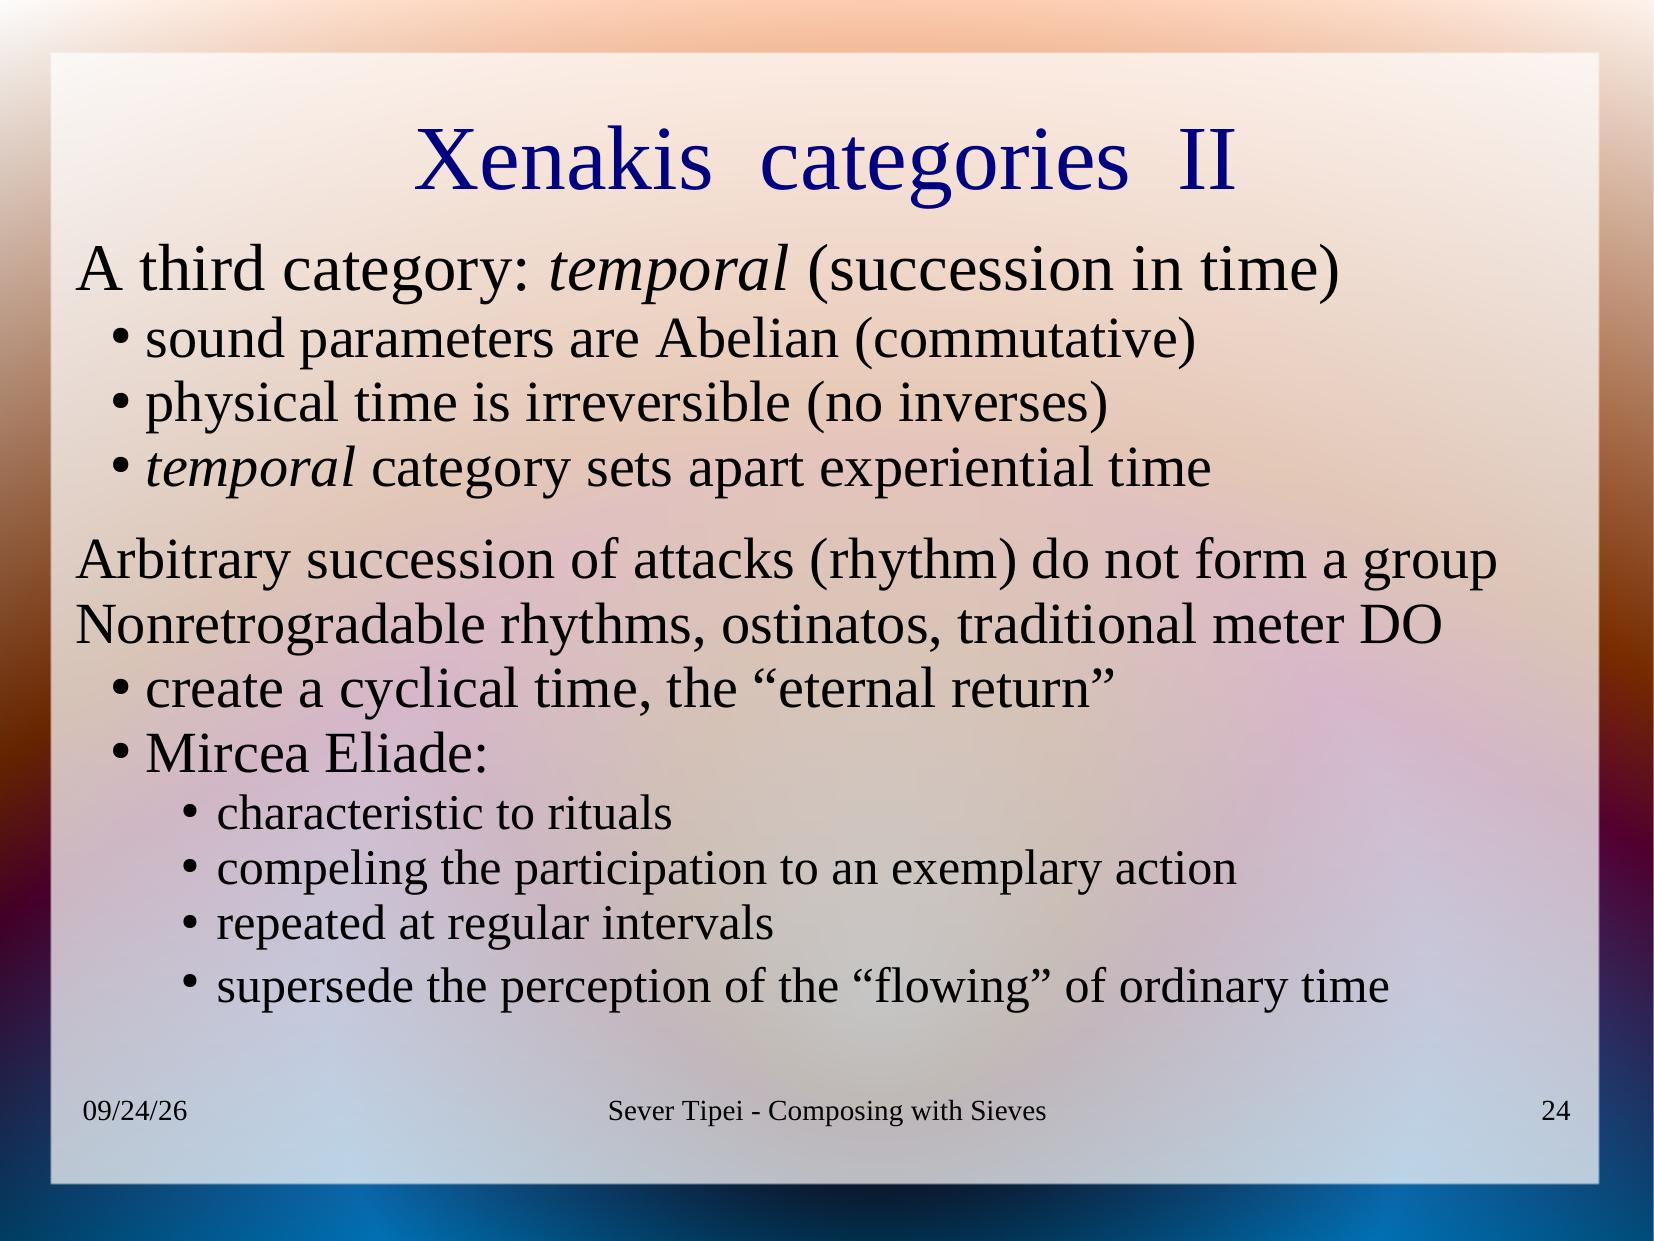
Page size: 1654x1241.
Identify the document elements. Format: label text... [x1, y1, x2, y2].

picture [0, 0, 1654, 1241]
title Xenakis categories II [82, 55, 1571, 263]
subtitle A third category: temporal (succession in time) sound parameters are Abelian (commutative) physical time is irreversible (no inverses) temporal category sets apart experiential time Arbitrary succession of attacks (rhythm) do not form a group Nonretrogradable rhythms, ostinatos, traditional meter DO create a cyclical time, the “eternal return” Mircea Eliade: characteristic to rituals compeling the participation to an exemplary action repeated at regular intervals supersede the perception of the “flowing” of ordinary time [75, 230, 1564, 1126]
